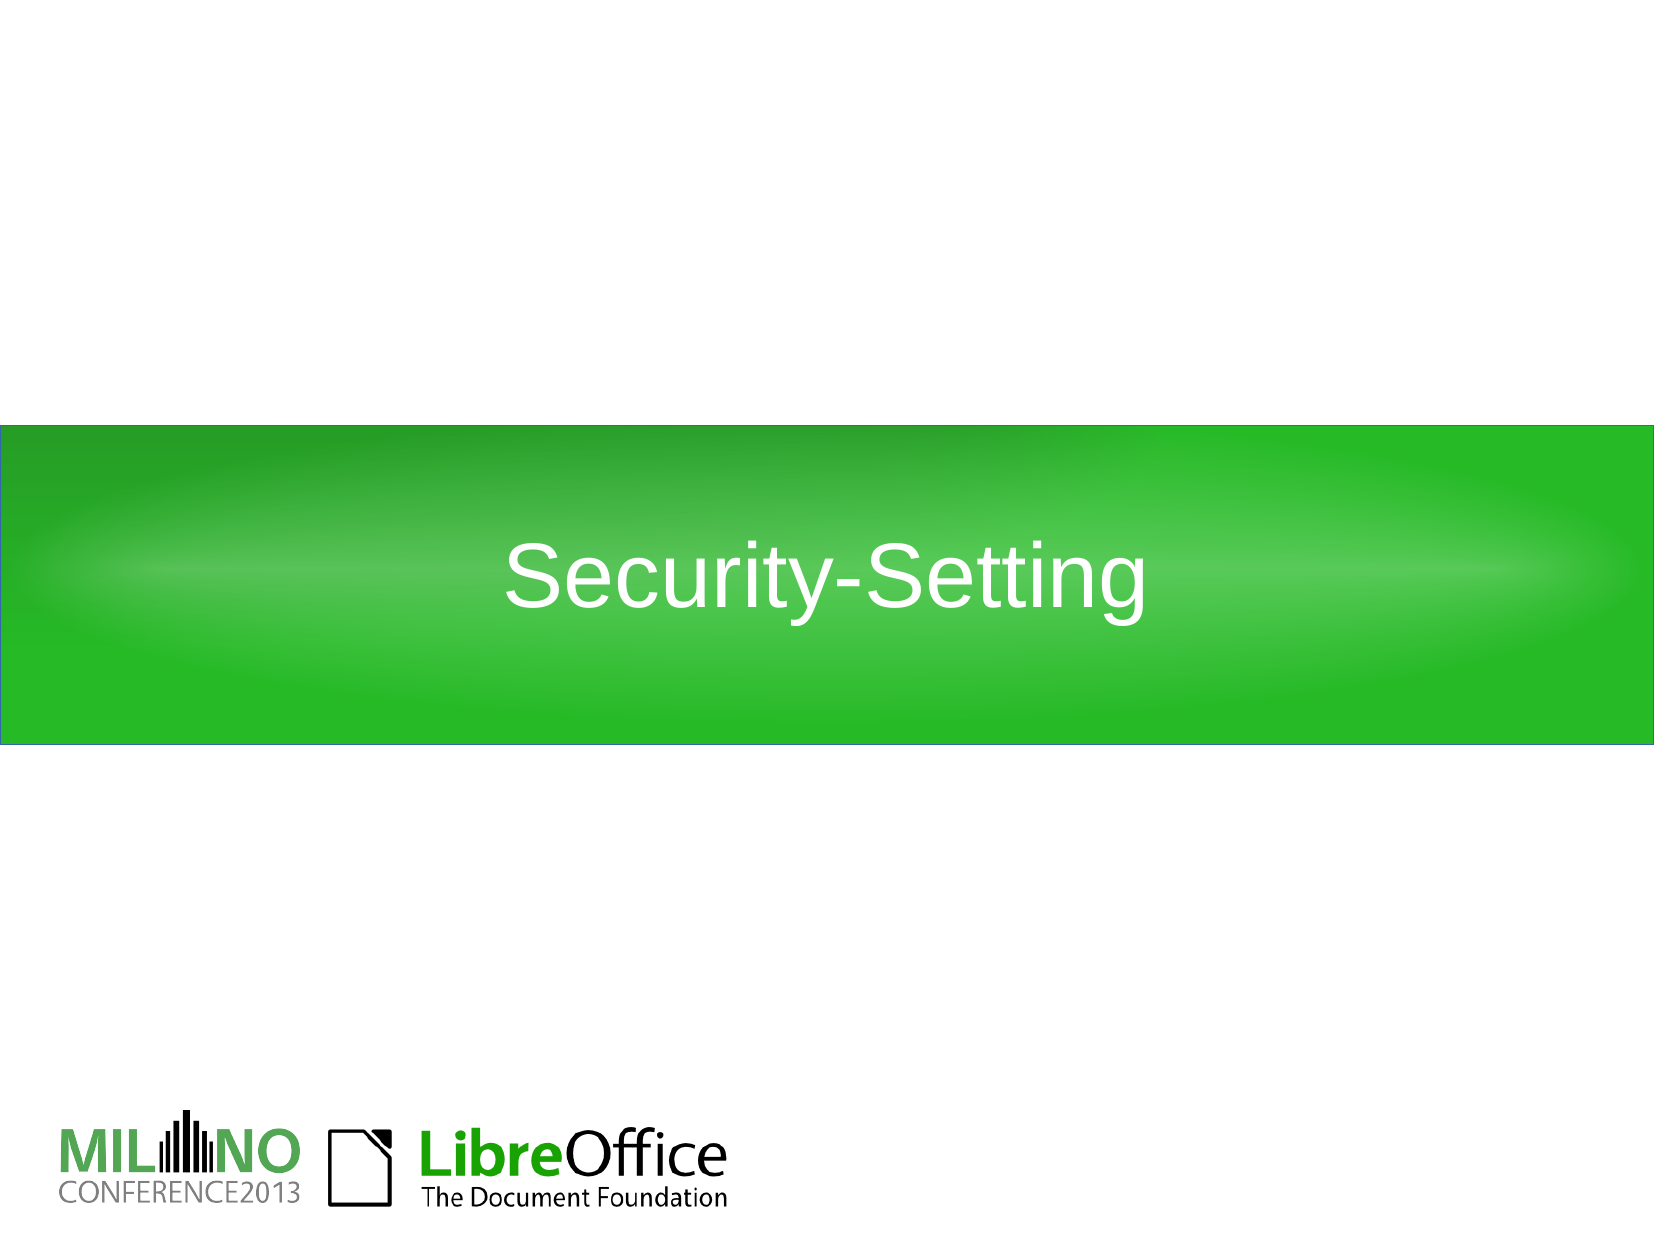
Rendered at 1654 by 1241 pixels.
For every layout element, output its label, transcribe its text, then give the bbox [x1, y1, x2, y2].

picture [59, 1092, 757, 1241]
title Security-Setting [82, 472, 1571, 680]
